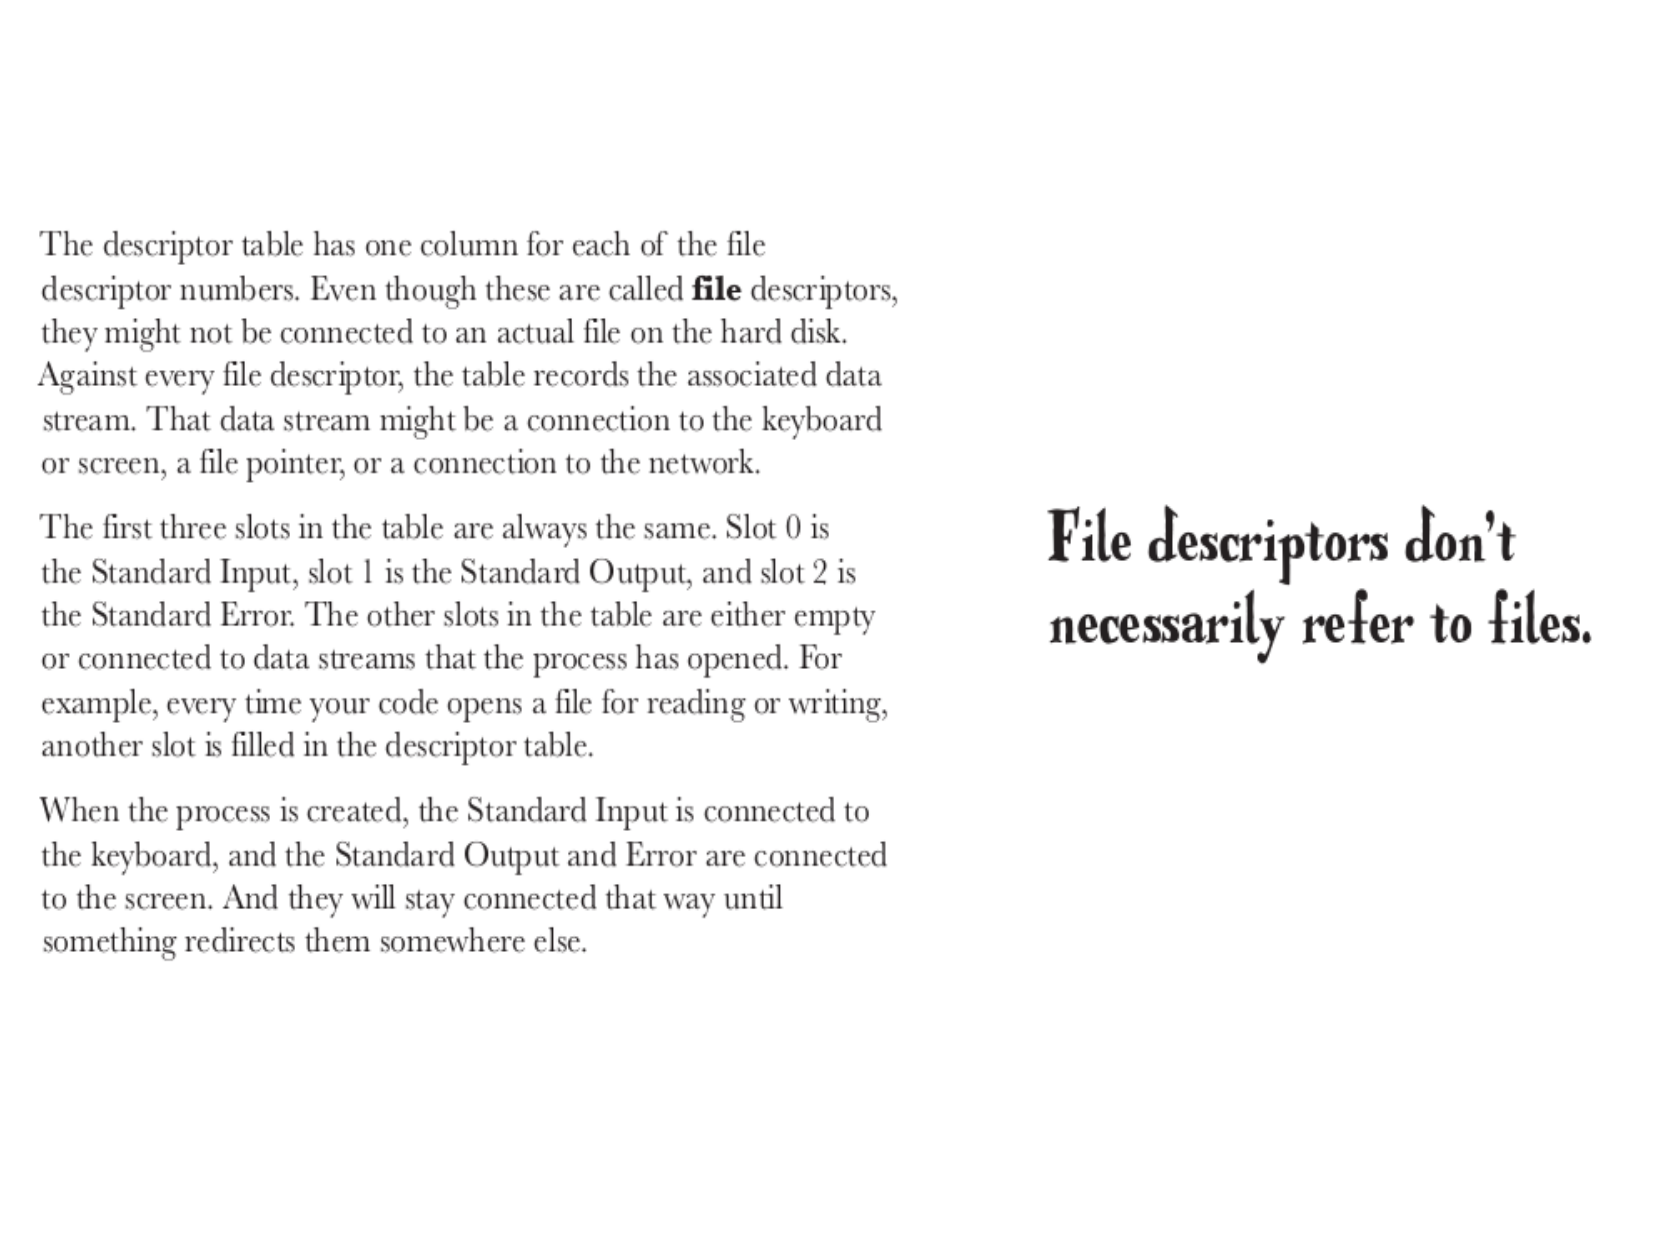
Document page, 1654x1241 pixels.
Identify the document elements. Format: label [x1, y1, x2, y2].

picture [23, 224, 1630, 1004]
